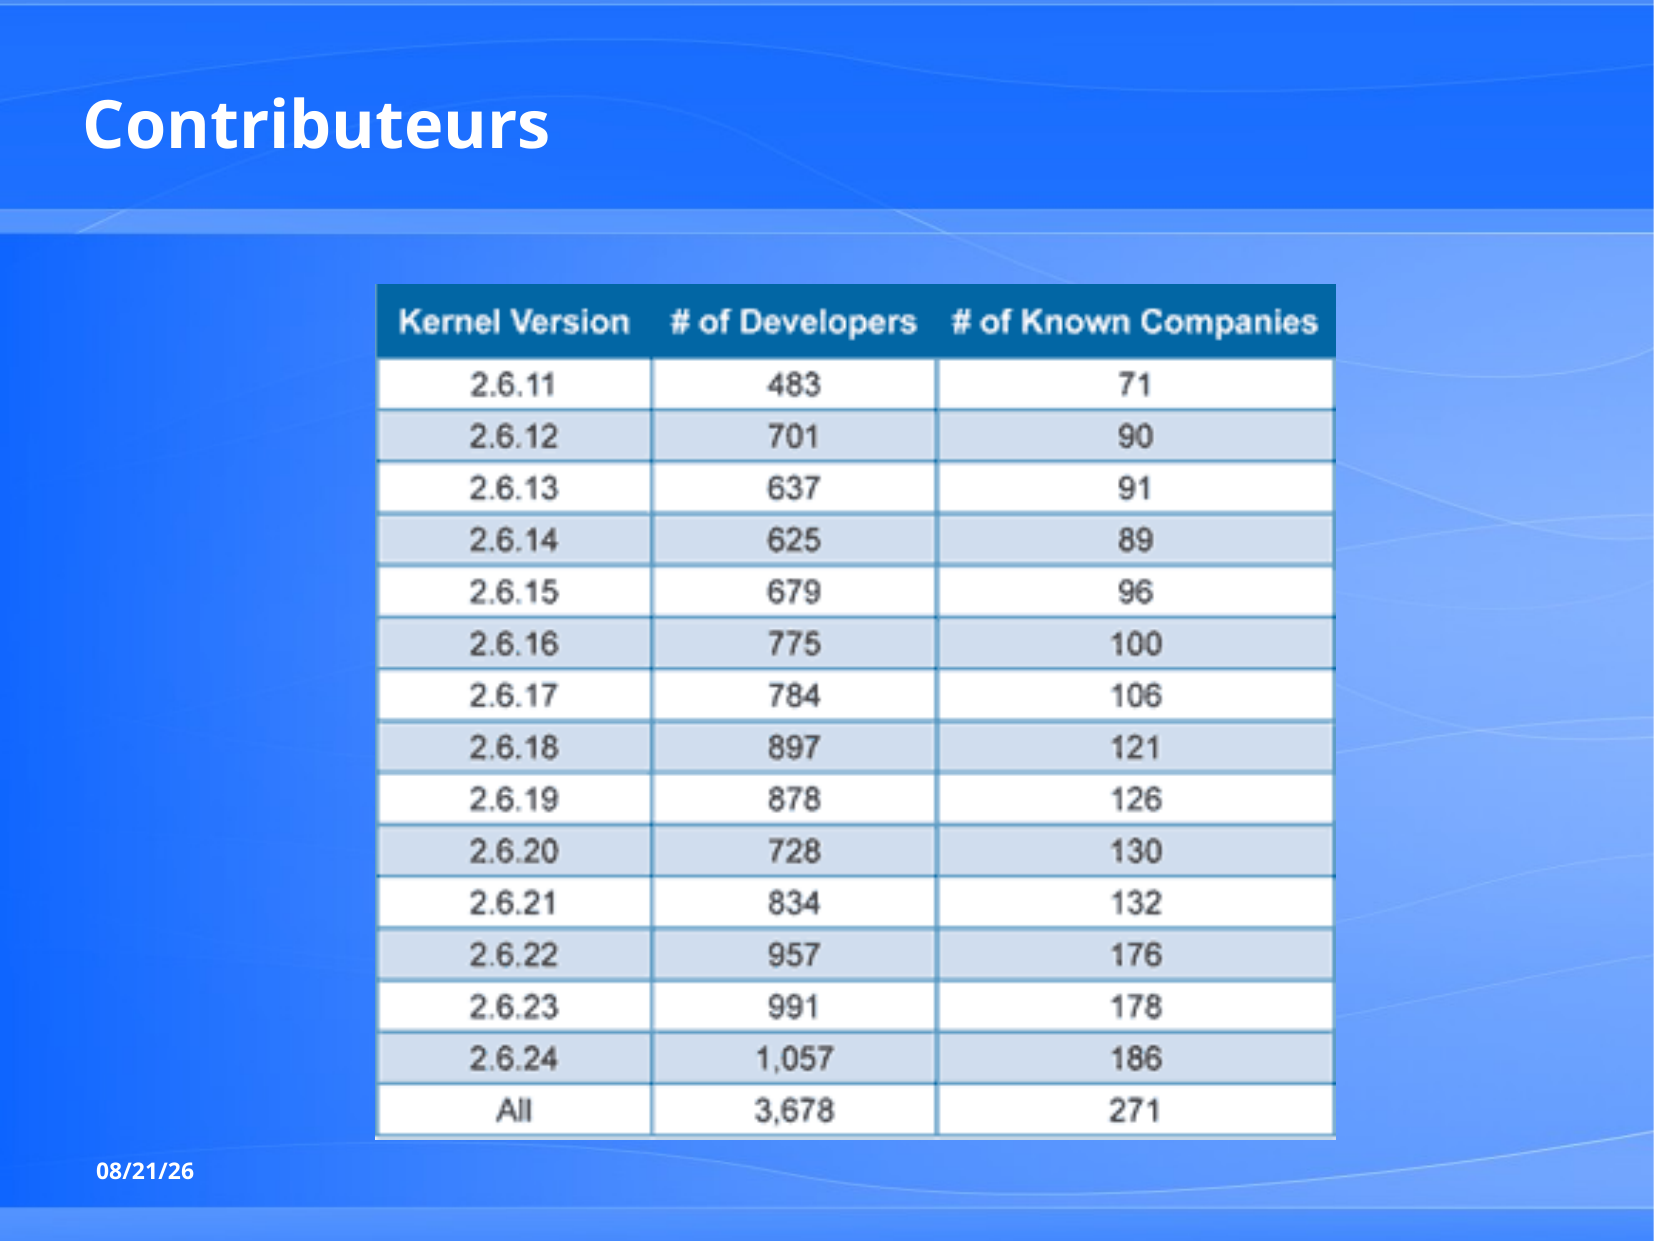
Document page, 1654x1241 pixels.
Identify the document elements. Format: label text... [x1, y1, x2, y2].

title Contributeurs [23, 15, 1625, 229]
picture [0, 0, 1654, 1241]
